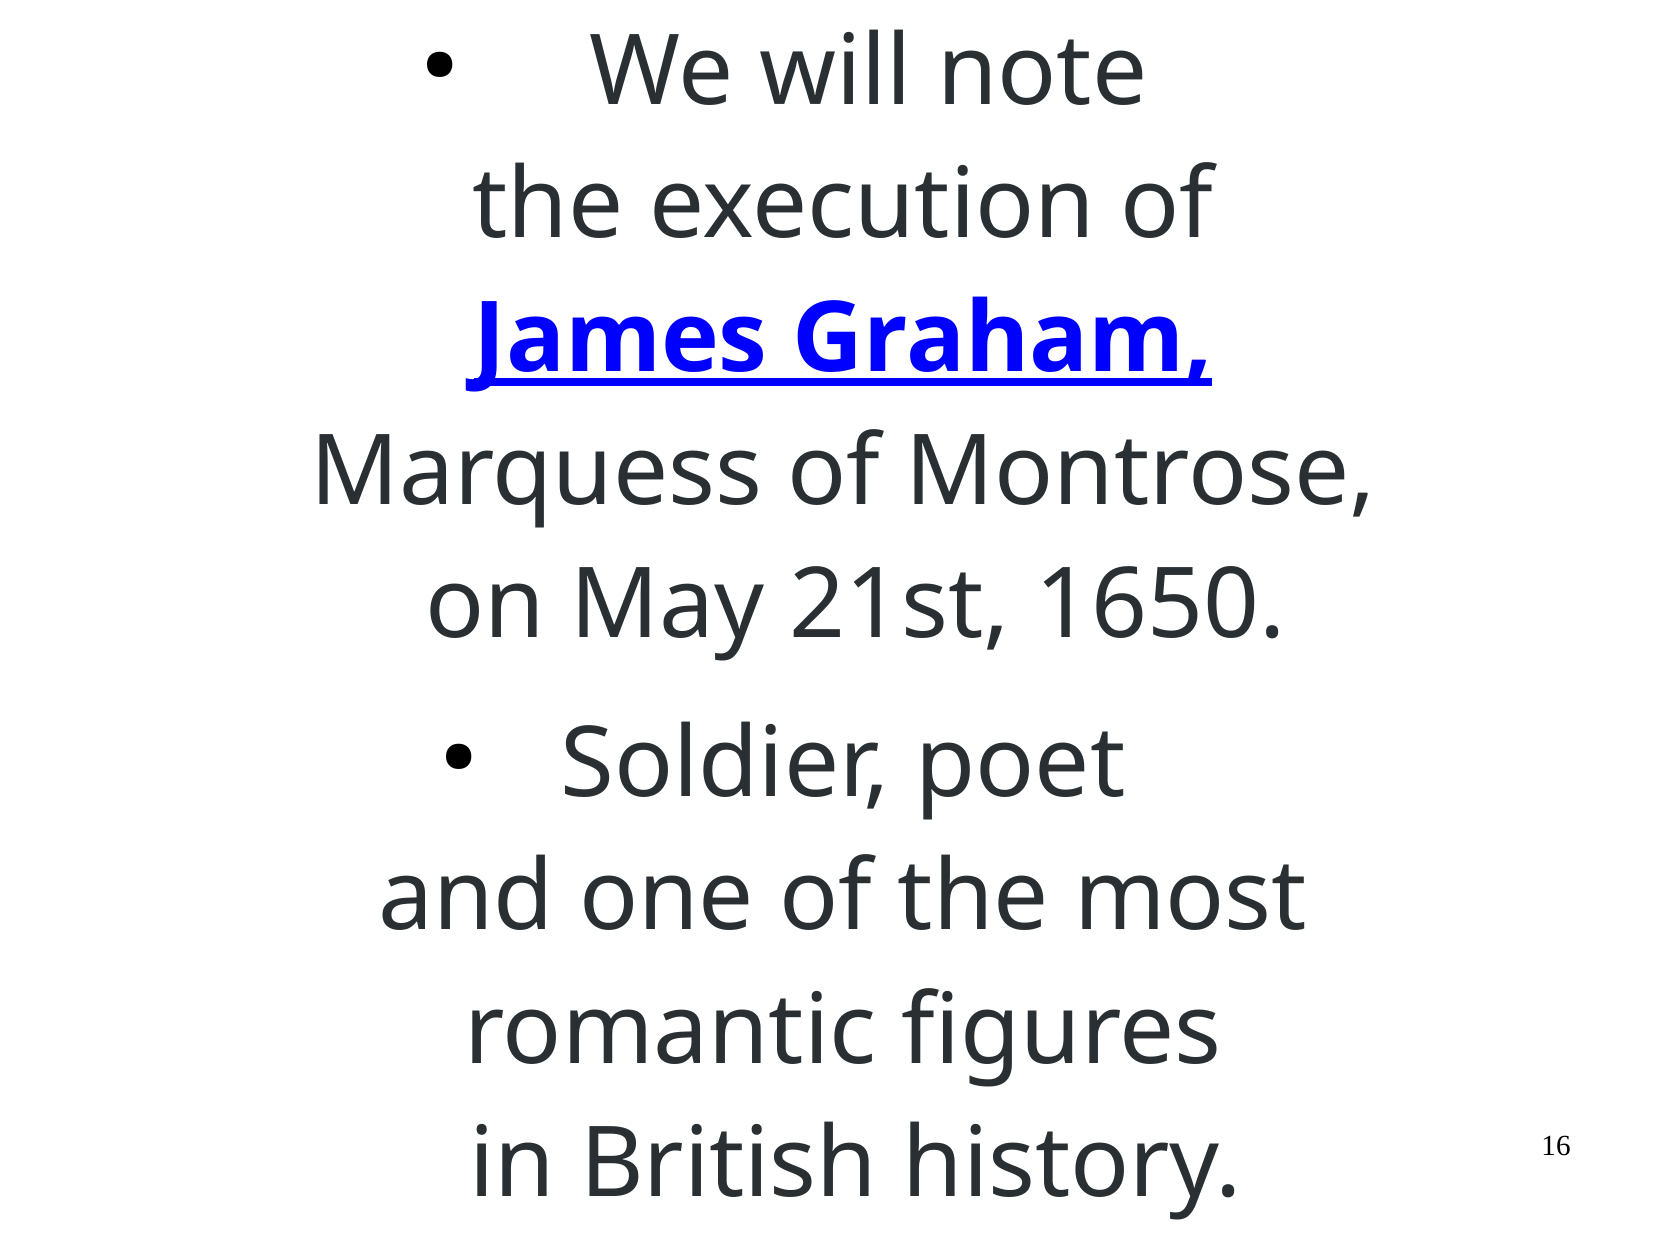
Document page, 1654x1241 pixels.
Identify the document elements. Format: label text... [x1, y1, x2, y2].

list We will note the execution of James Graham, Marquess of Montrose, on May 21st, 1650. Soldier, poet and one of the most romantic figures in British history. [0, 0, 1651, 1238]
